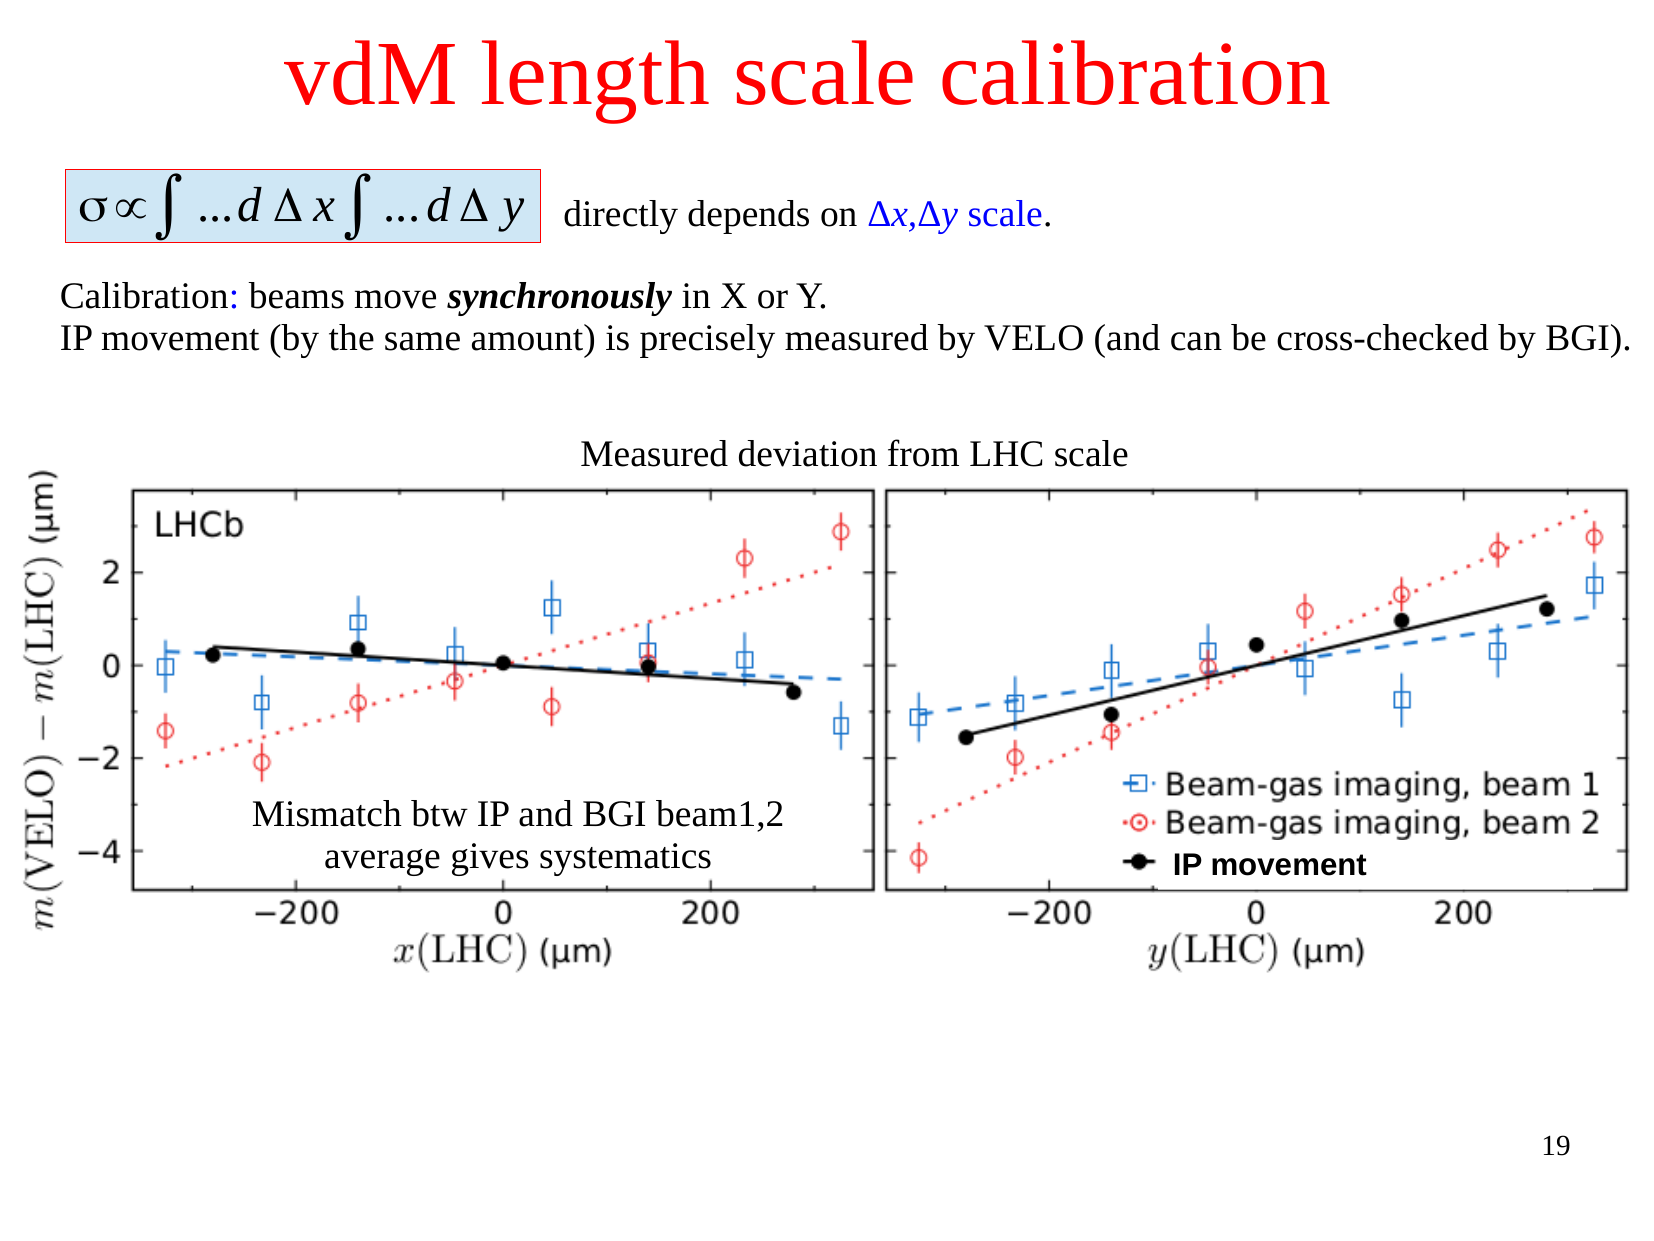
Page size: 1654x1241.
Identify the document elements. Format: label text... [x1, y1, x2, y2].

text_box Measured deviation from LHC scale [540, 426, 1171, 524]
picture [15, 464, 1654, 985]
text_box Mismatch btw IP and BGI beam1,2 average gives systematics [210, 785, 826, 966]
text_box IP movement [1158, 840, 1594, 890]
text_box vdM length scale calibration [23, 15, 1595, 154]
text_box directly depends on Δx,Δy scale. Calibration: beams move synchronously in X or Y. IP movement (by the same amount) is precisely measured by VELO (and can be cross-checked by BGI). [45, 143, 1654, 574]
chart [65, 169, 541, 243]
